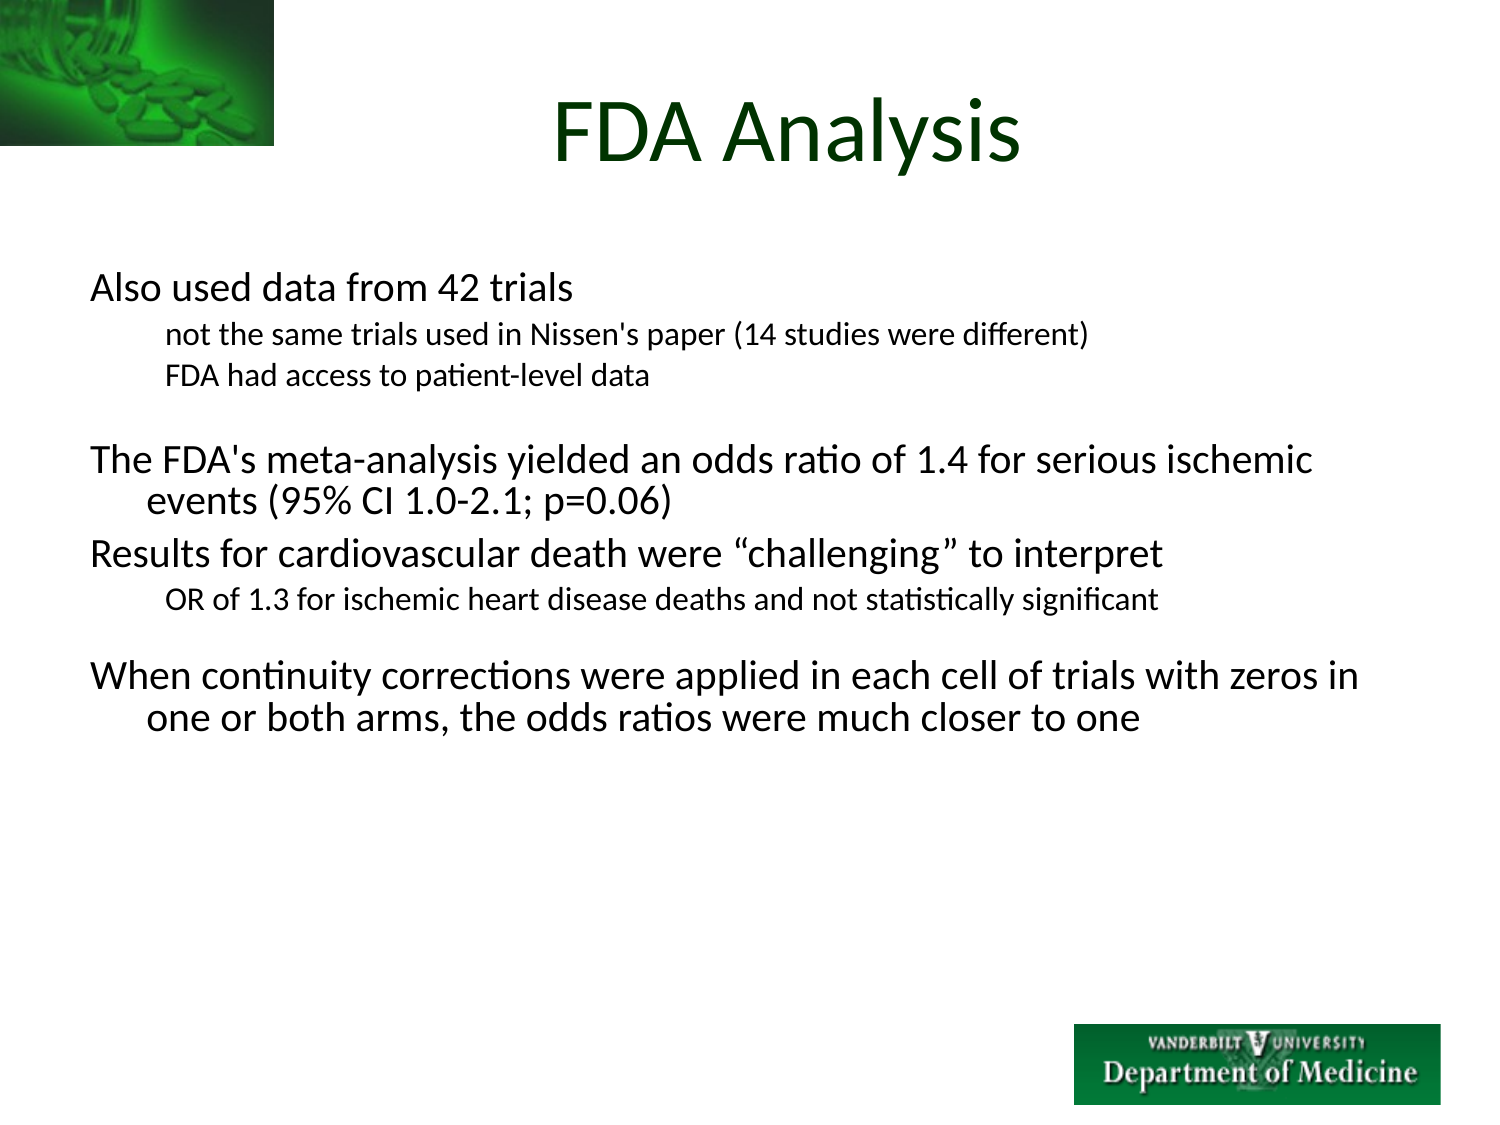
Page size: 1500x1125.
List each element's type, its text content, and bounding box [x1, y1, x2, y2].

title FDA Analysis [174, 45, 1401, 233]
picture [1074, 1024, 1441, 1105]
picture [0, 0, 274, 146]
list Also used data from 42 trials not the same trials used in Nissen's paper (14 studies were different) FDA had access to patient-level data The FDA's meta-analysis yielded an odds ratio of 1.4 for serious ischemic events (95% CI 1.0-2.1; p=0.06) Results for cardiovascular death were “challenging” to interpret OR of 1.3 for ischemic heart disease deaths and not statistically significant When continuity corrections were applied in each cell of trials with zeros in one or both arms, the odds ratios were much closer to one [75, 262, 1426, 1090]
